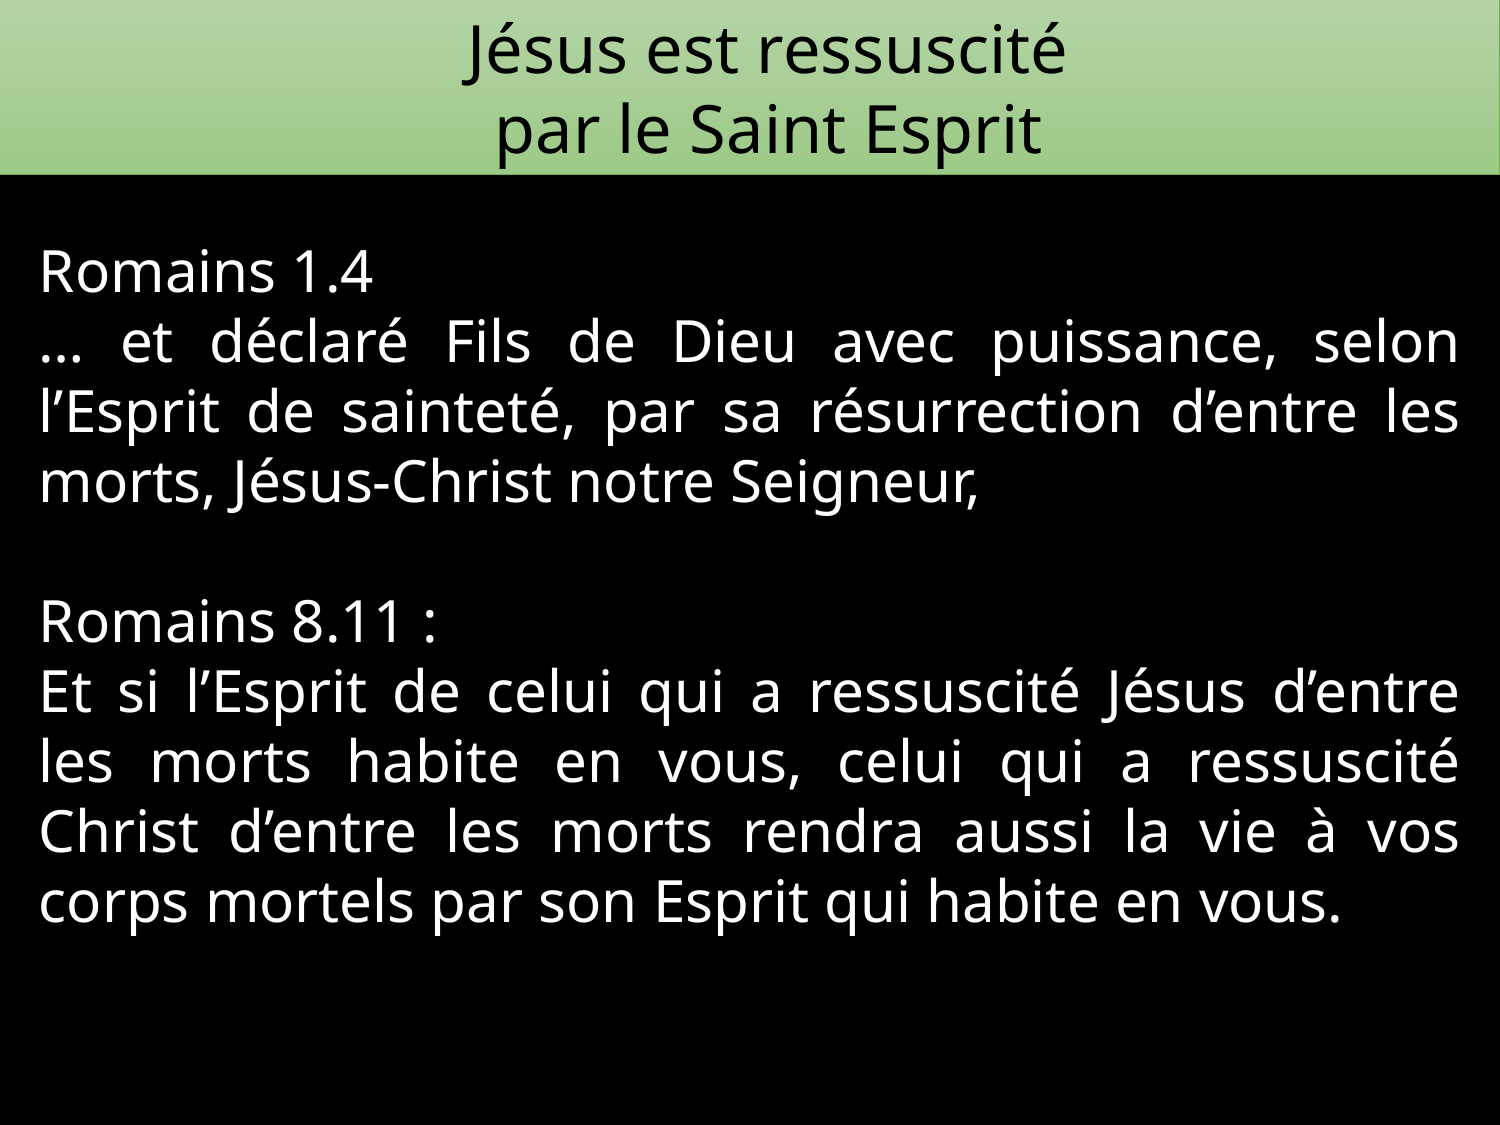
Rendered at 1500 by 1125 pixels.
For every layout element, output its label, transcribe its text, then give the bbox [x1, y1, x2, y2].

text_box Jésus est ressuscité par le Saint Esprit [0, 0, 1500, 175]
text_box Romains 1.4 … et déclaré Fils de Dieu avec puissance, selon l’Esprit de sainteté, par sa résurrection d’entre les morts, Jésus-Christ notre Seigneur, Romains 8.11 : Et si l’Esprit de celui qui a ressuscité Jésus d’entre les morts habite en vous, celui qui a ressuscité Christ d’entre les morts rendra aussi la vie à vos corps mortels par son Esprit qui habite en vous. [24, 226, 1476, 942]
